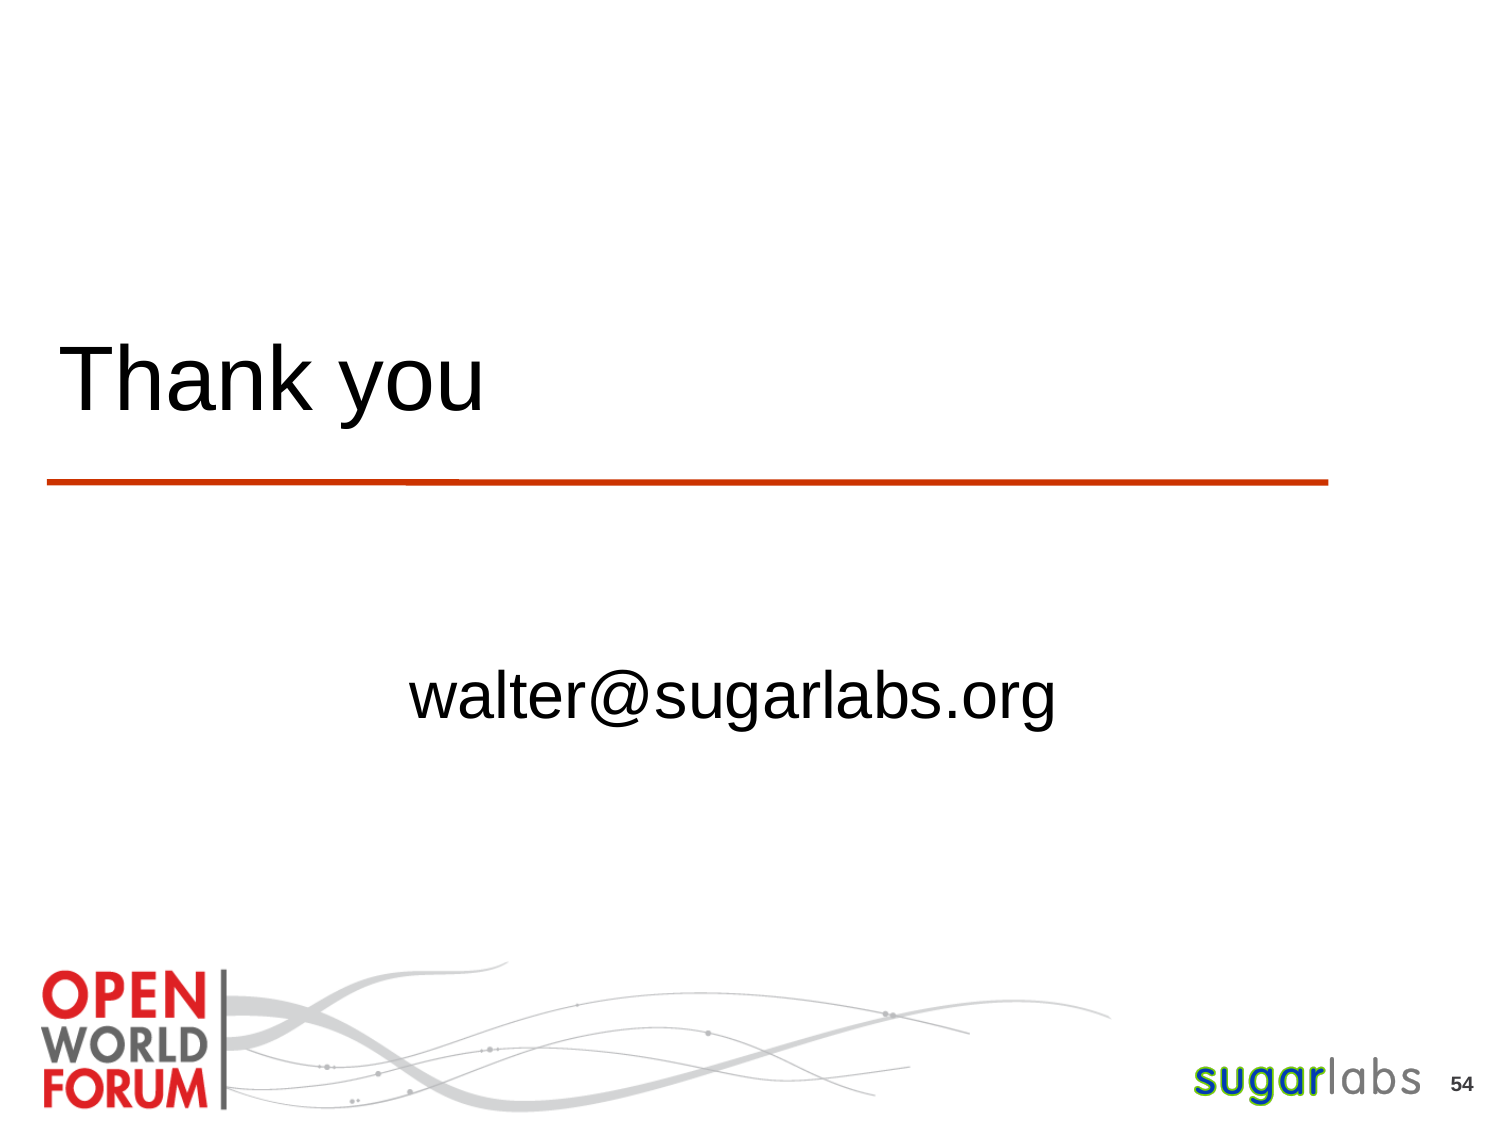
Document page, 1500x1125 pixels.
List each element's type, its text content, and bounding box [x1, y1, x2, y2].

subtitle walter@sugarlabs.org [59, 538, 1409, 852]
title Thank you [59, 292, 1409, 466]
picture [41, 957, 1112, 1119]
picture [1194, 1057, 1420, 1106]
